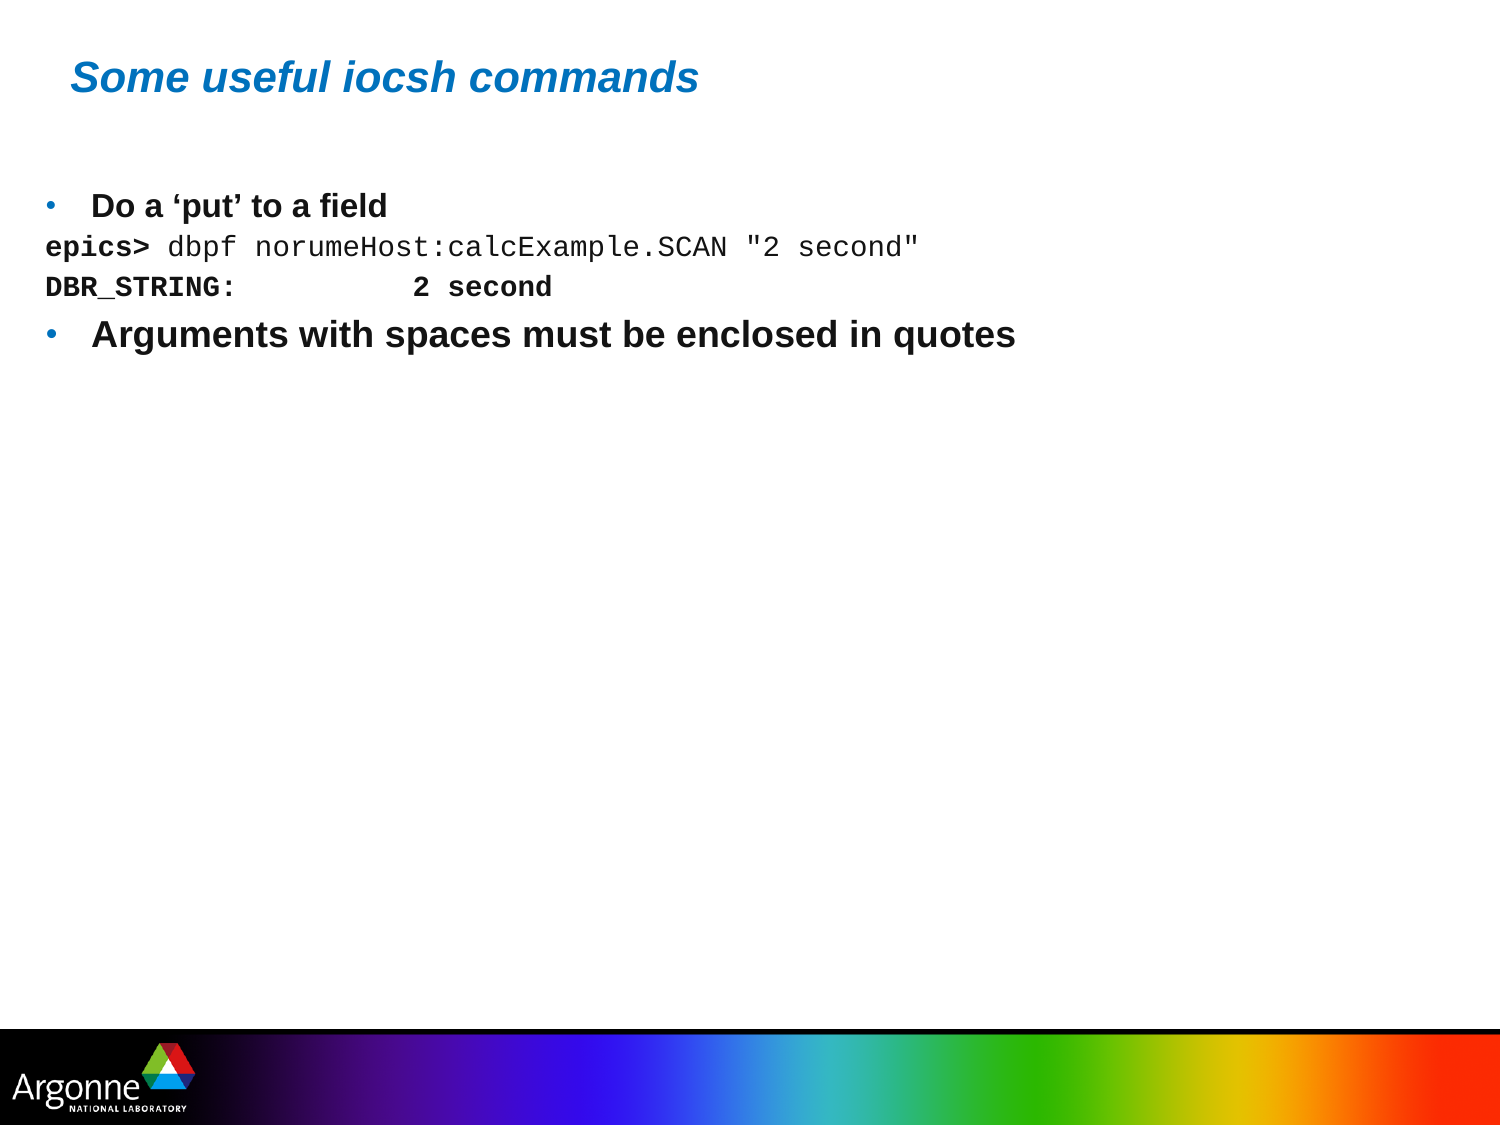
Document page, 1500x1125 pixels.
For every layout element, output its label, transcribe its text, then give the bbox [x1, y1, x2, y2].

picture [0, 1029, 1500, 1125]
list Do a ‘put’ to a field epics> dbpf norumeHost:calcExample.SCAN "2 second" DBR_STRING: 2 second Arguments with spaces must be enclosed in quotes [30, 183, 1447, 376]
title Some useful iocsh commands [55, 57, 1361, 113]
